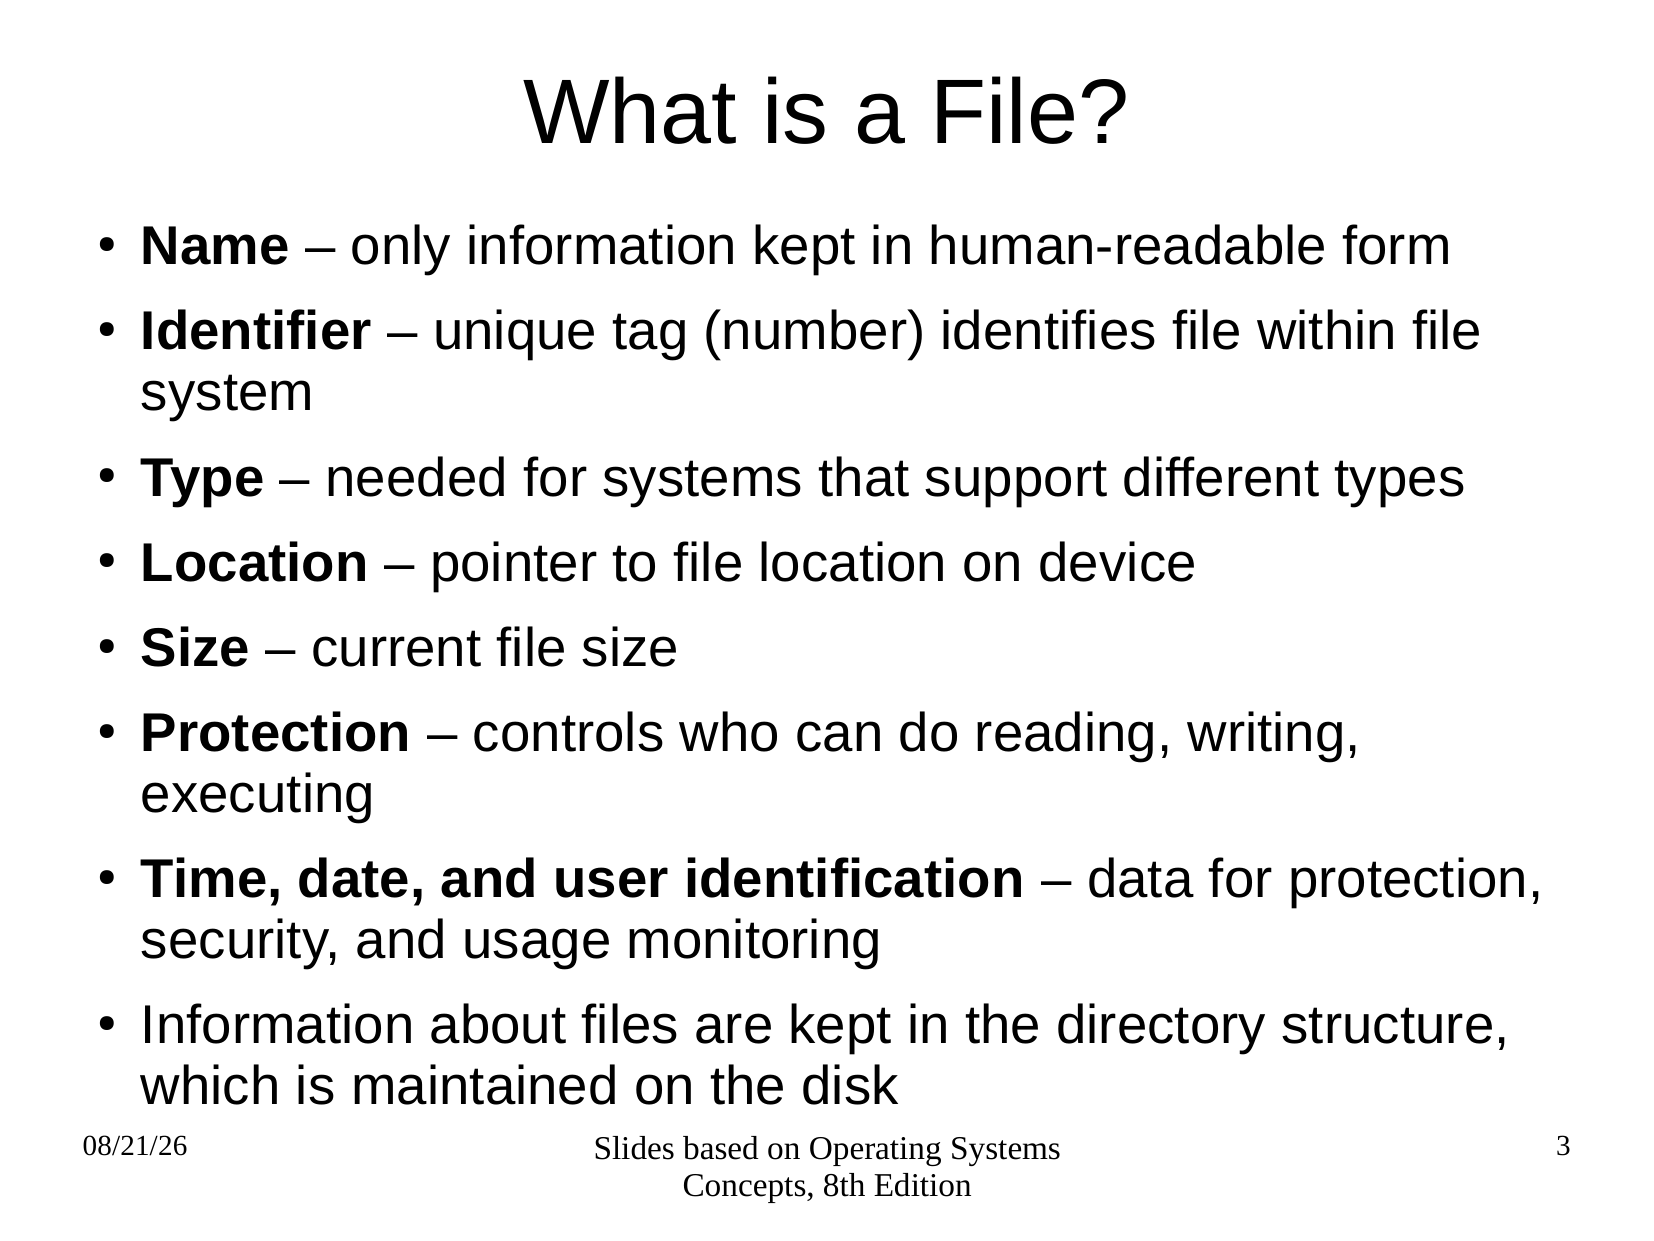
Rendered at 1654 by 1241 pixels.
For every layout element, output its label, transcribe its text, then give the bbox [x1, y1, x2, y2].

title What is a File? [82, 8, 1571, 215]
list Name – only information kept in human-readable form Identifier – unique tag (number) identifies file within file system Type – needed for systems that support different types Location – pointer to file location on device Size – current file size Protection – controls who can do reading, writing, executing Time, date, and user identification – data for protection, security, and usage monitoring Information about files are kept in the directory structure, which is maintained on the disk [82, 215, 1571, 1126]
